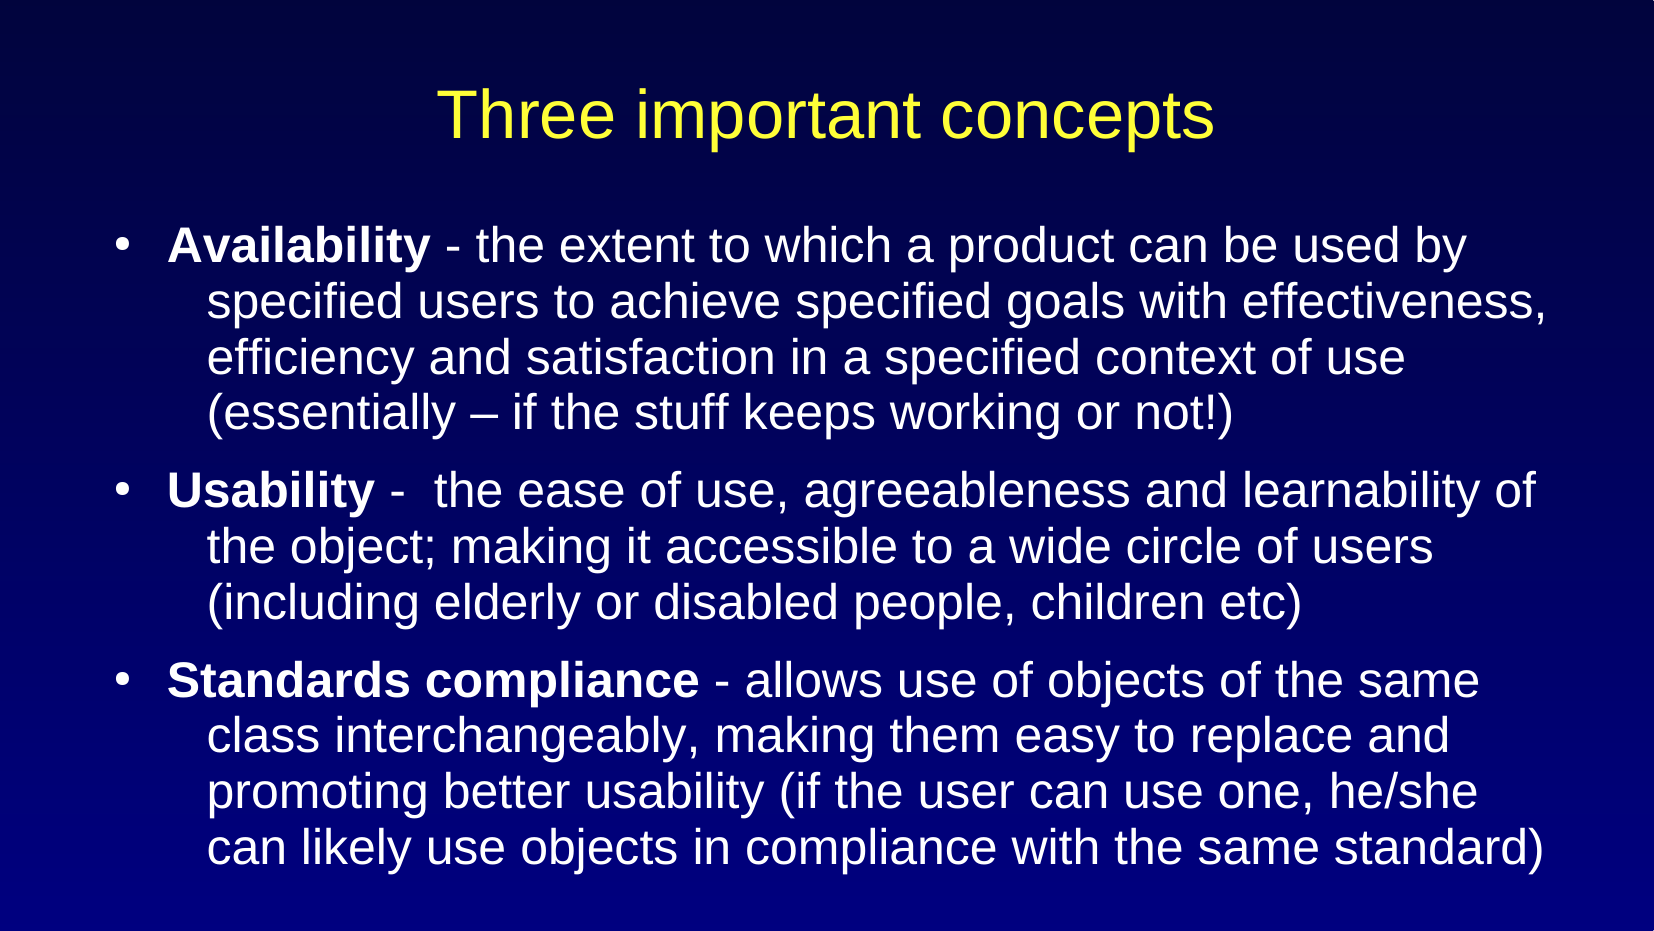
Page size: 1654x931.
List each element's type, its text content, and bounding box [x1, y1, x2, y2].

title Three important concepts [82, 37, 1571, 193]
list Availability - the extent to which a product can be used by specified users to achieve specified goals with effectiveness, efficiency and satisfaction in a specified context of use (essentially – if the stuff keeps working or not!) Usability - the ease of use, agreeableness and learnability of the object; making it accessible to a wide circle of users (including elderly or disabled people, children etc) Standards compliance - allows use of objects of the same class interchangeably, making them easy to replace and promoting better usability (if the user can use one, he/she can likely use objects in compliance with the same standard) [82, 217, 1571, 876]
